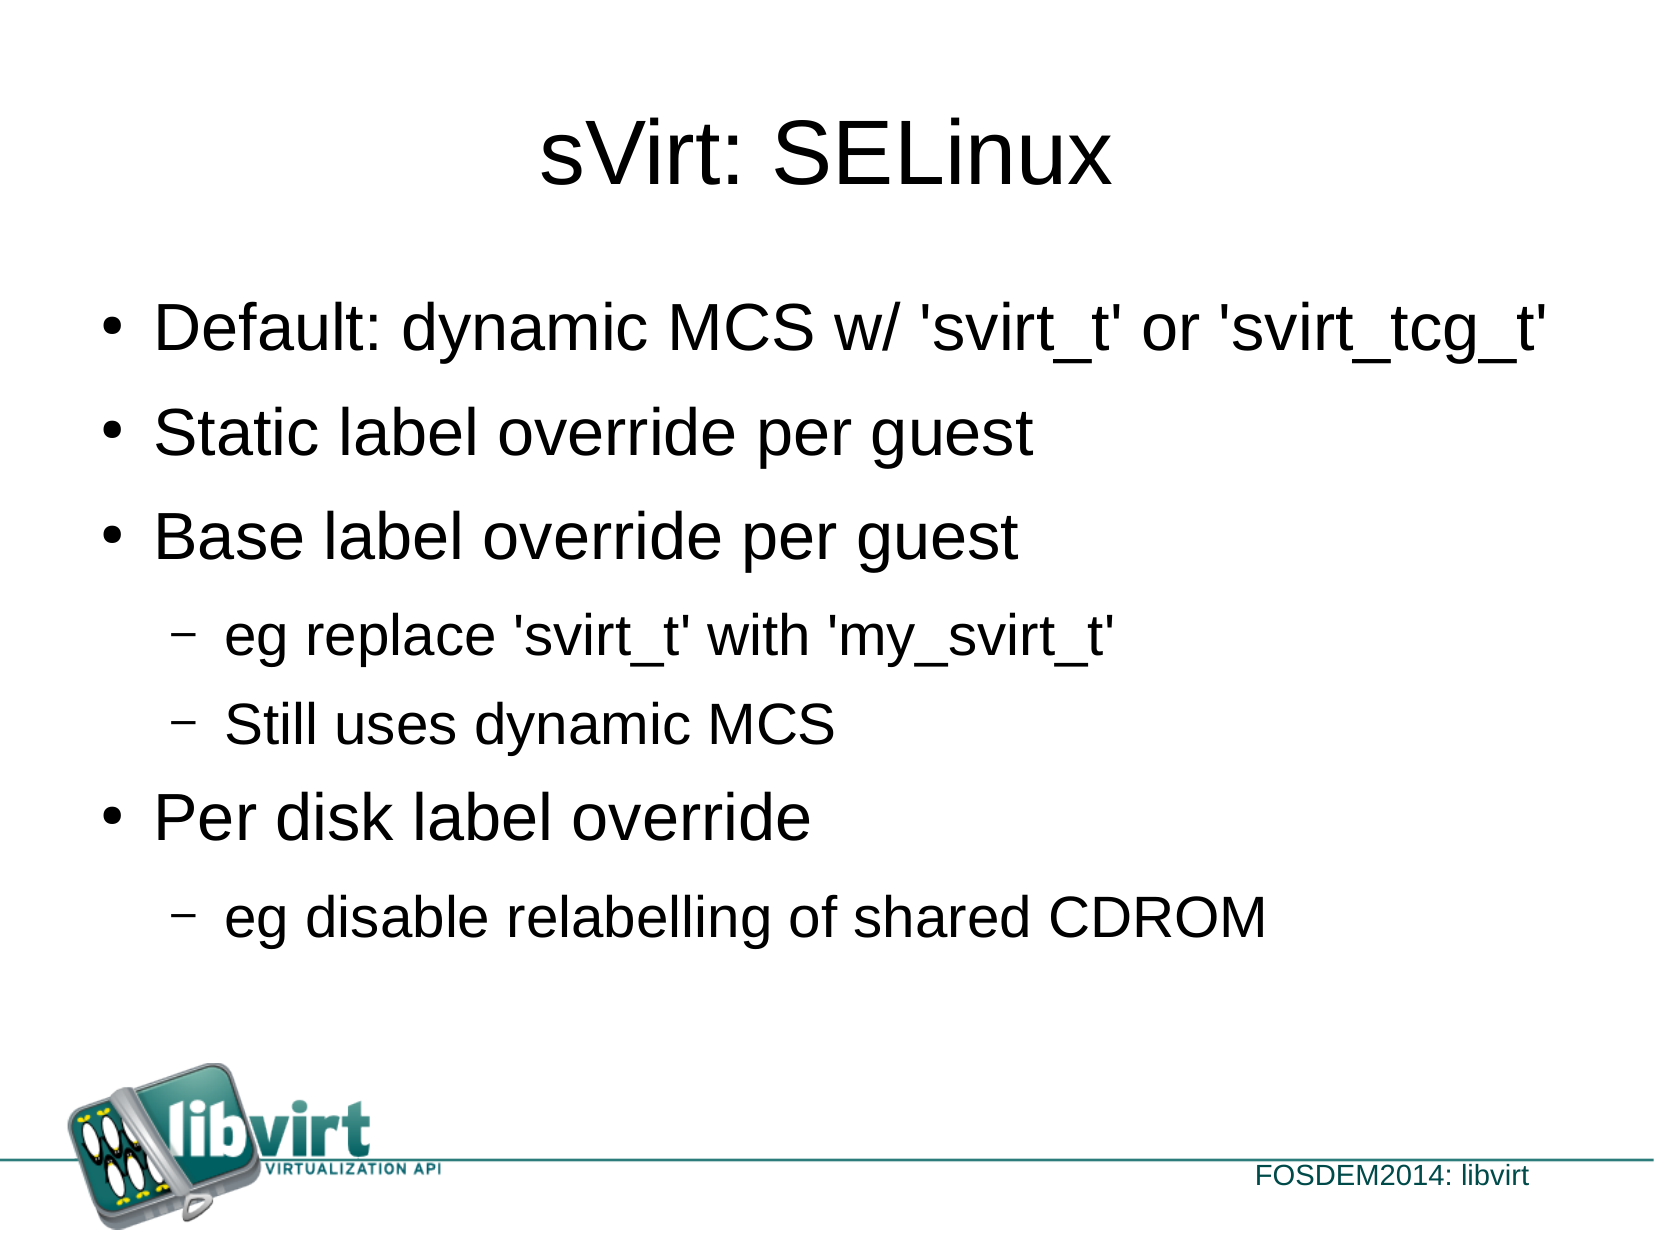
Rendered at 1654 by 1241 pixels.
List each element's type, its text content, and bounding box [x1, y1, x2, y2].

title sVirt: SELinux [82, 49, 1571, 257]
picture [0, 1063, 1654, 1230]
list Default: dynamic MCS w/ 'svirt_t' or 'svirt_tcg_t' Static label override per guest Base label override per guest eg replace 'svirt_t' with 'my_svirt_t' Still uses dynamic MCS Per disk label override eg disable relabelling of shared CDROM [82, 290, 1571, 1010]
